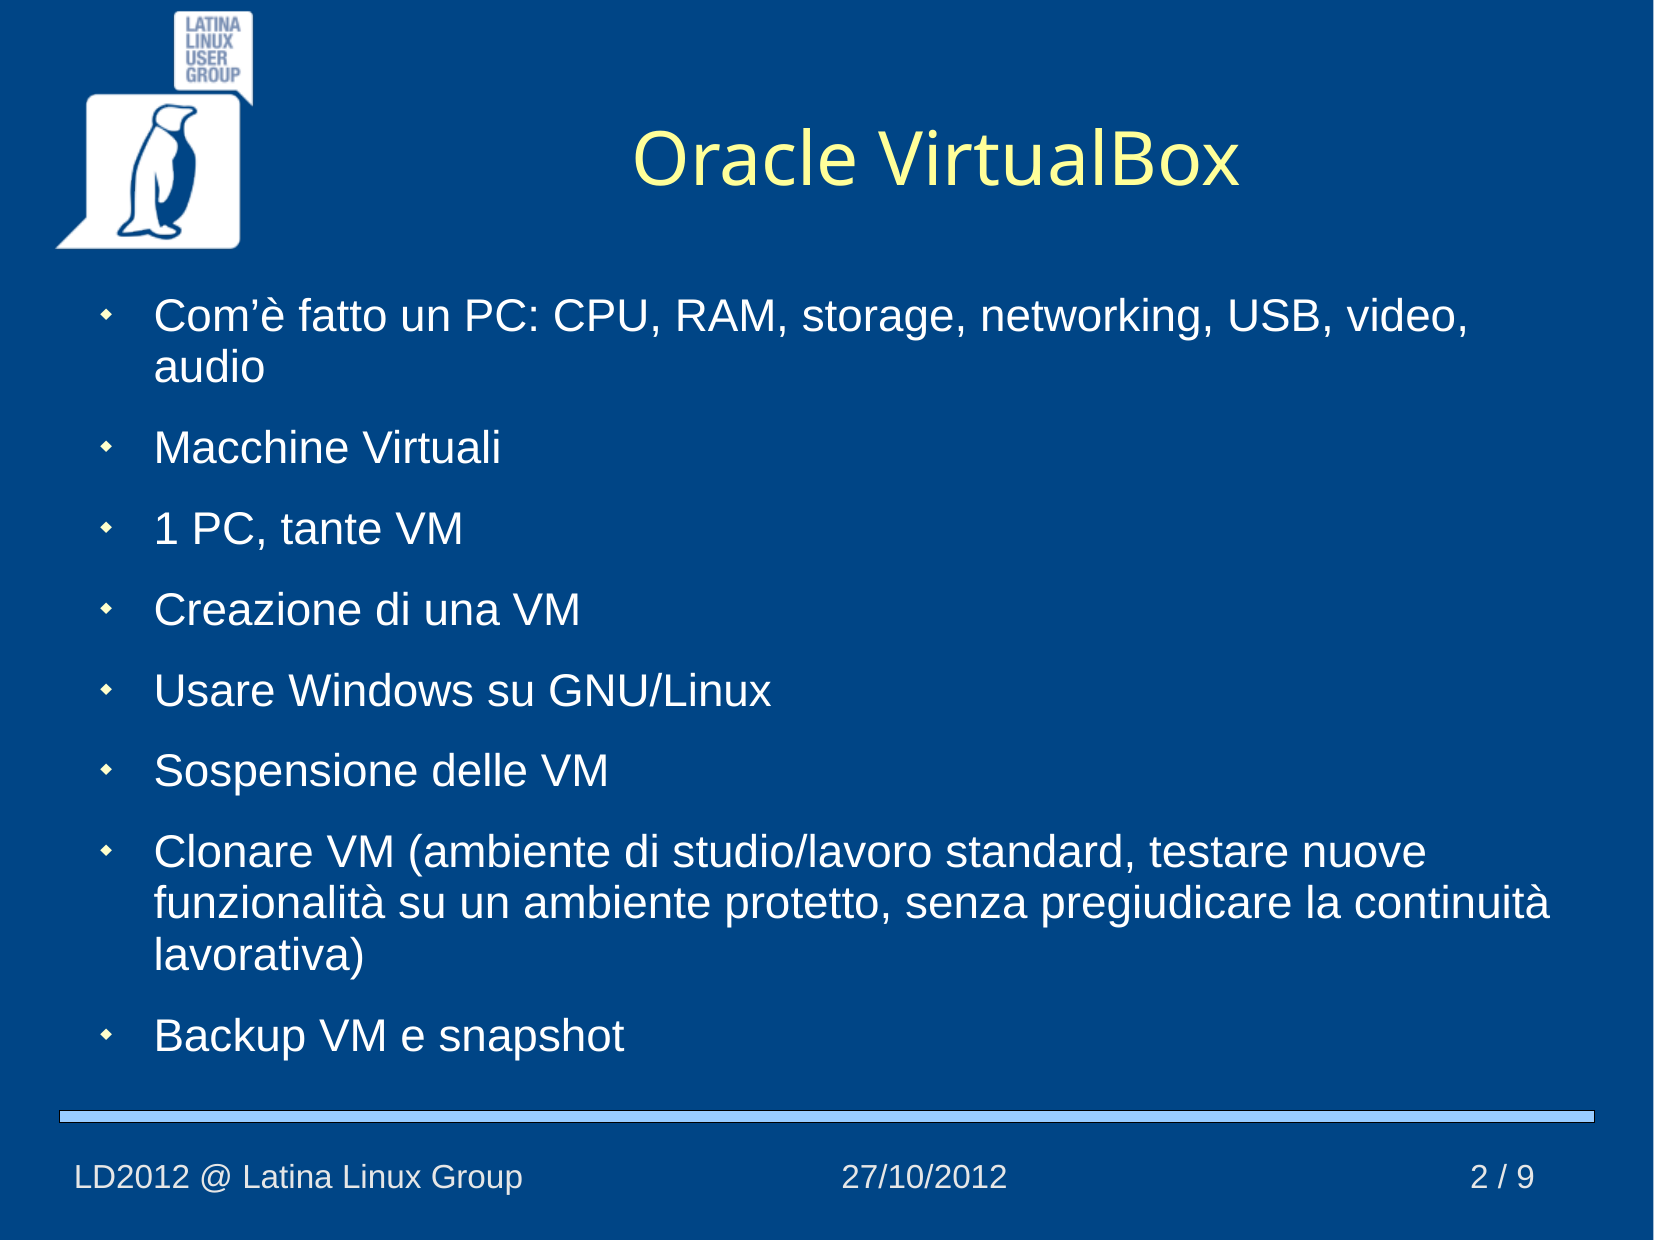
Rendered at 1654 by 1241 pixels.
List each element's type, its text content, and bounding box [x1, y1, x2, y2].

list Com’è fatto un PC: CPU, RAM, storage, networking, USB, video, audio Macchine Virtuali 1 PC, tante VM Creazione di una VM Usare Windows su GNU/Linux Sospensione delle VM Clonare VM (ambiente di studio/lavoro standard, testare nuove funzionalità su un ambiente protetto, senza pregiudicare la continuità lavorativa) Backup VM e snapshot [82, 290, 1571, 1059]
picture [43, 0, 266, 262]
title Oracle VirtualBox [265, 48, 1607, 264]
